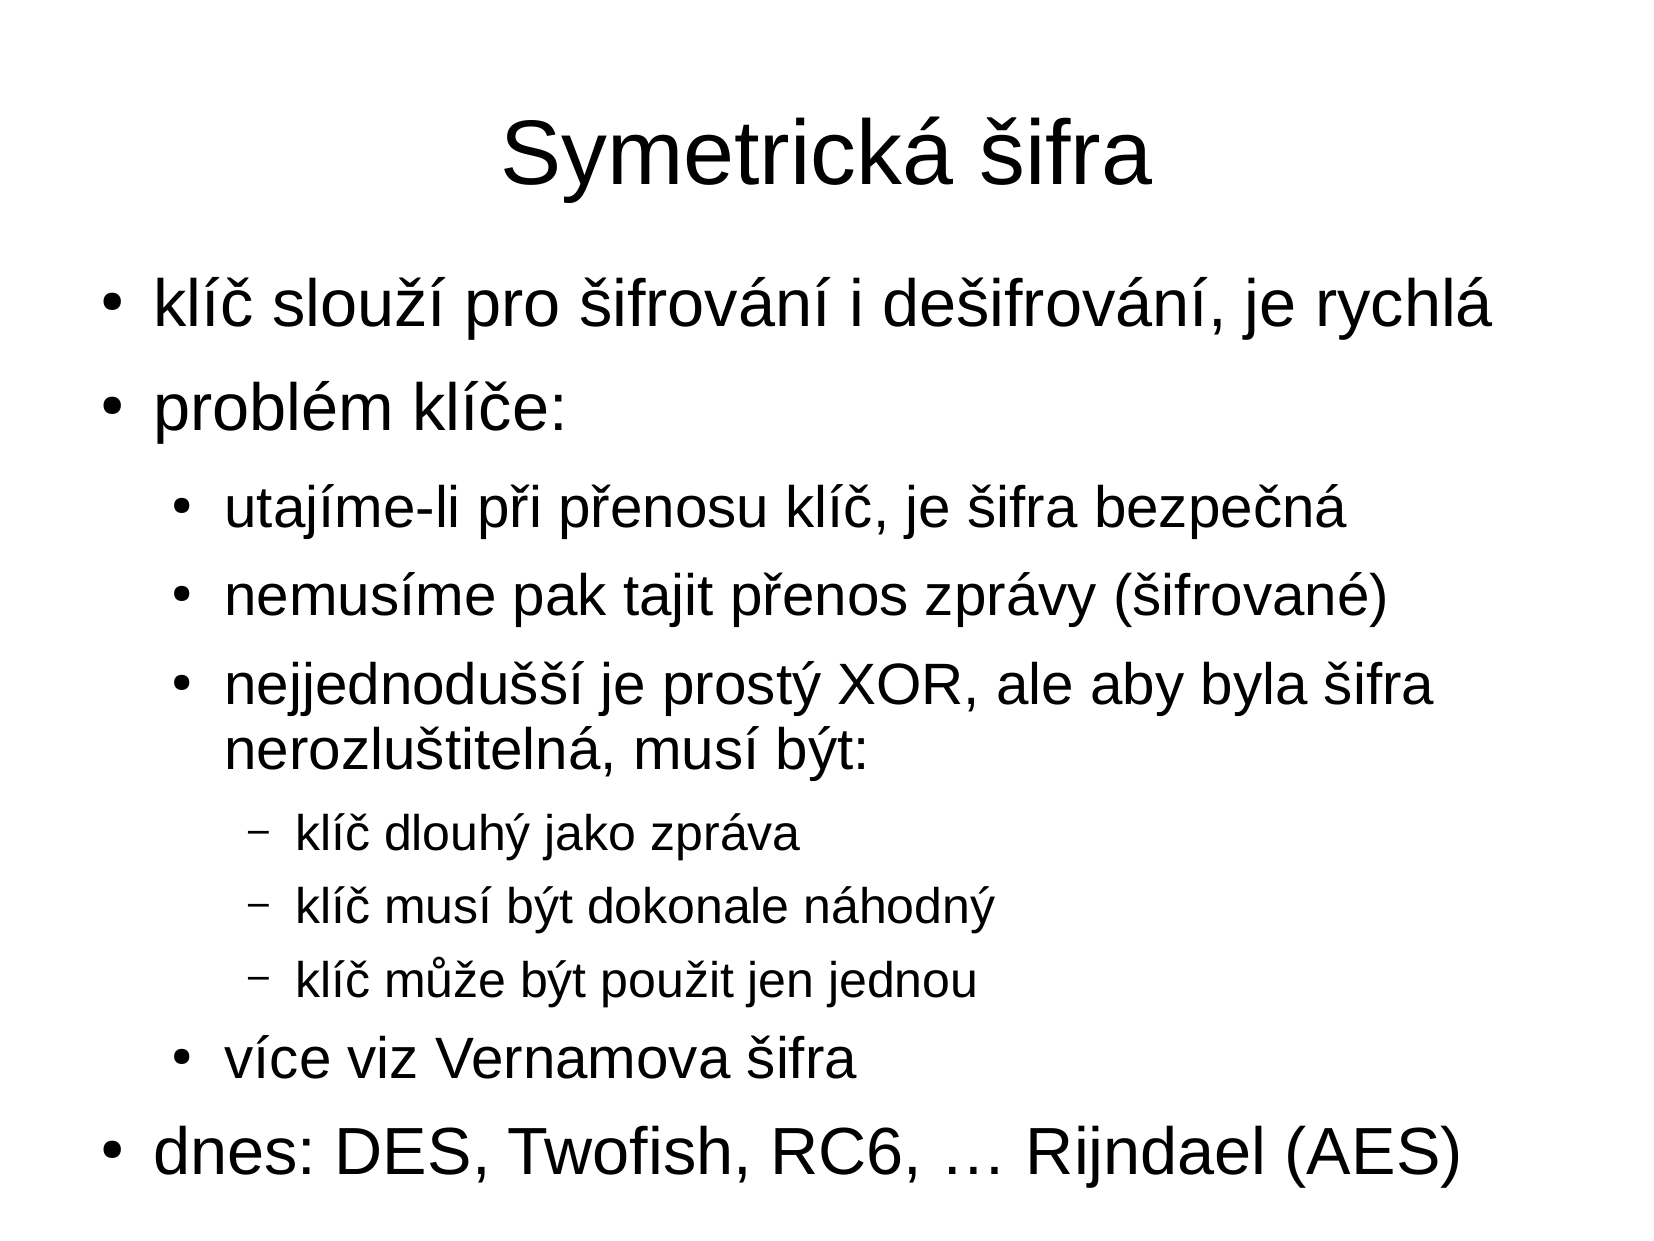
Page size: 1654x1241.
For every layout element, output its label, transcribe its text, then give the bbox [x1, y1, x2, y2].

title Symetrická šifra [82, 56, 1571, 250]
list klíč slouží pro šifrování i dešifrování, je rychlá problém klíče: utajíme-li při přenosu klíč, je šifra bezpečná nemusíme pak tajit přenos zprávy (šifrované) nejjednodušší je prostý XOR, ale aby byla šifra nerozluštitelná, musí být: klíč dlouhý jako zpráva klíč musí být dokonale náhodný klíč může být použit jen jednou více viz Vernamova šifra dnes: DES, Twofish, RC6, … Rijndael (AES) [82, 265, 1571, 1219]
